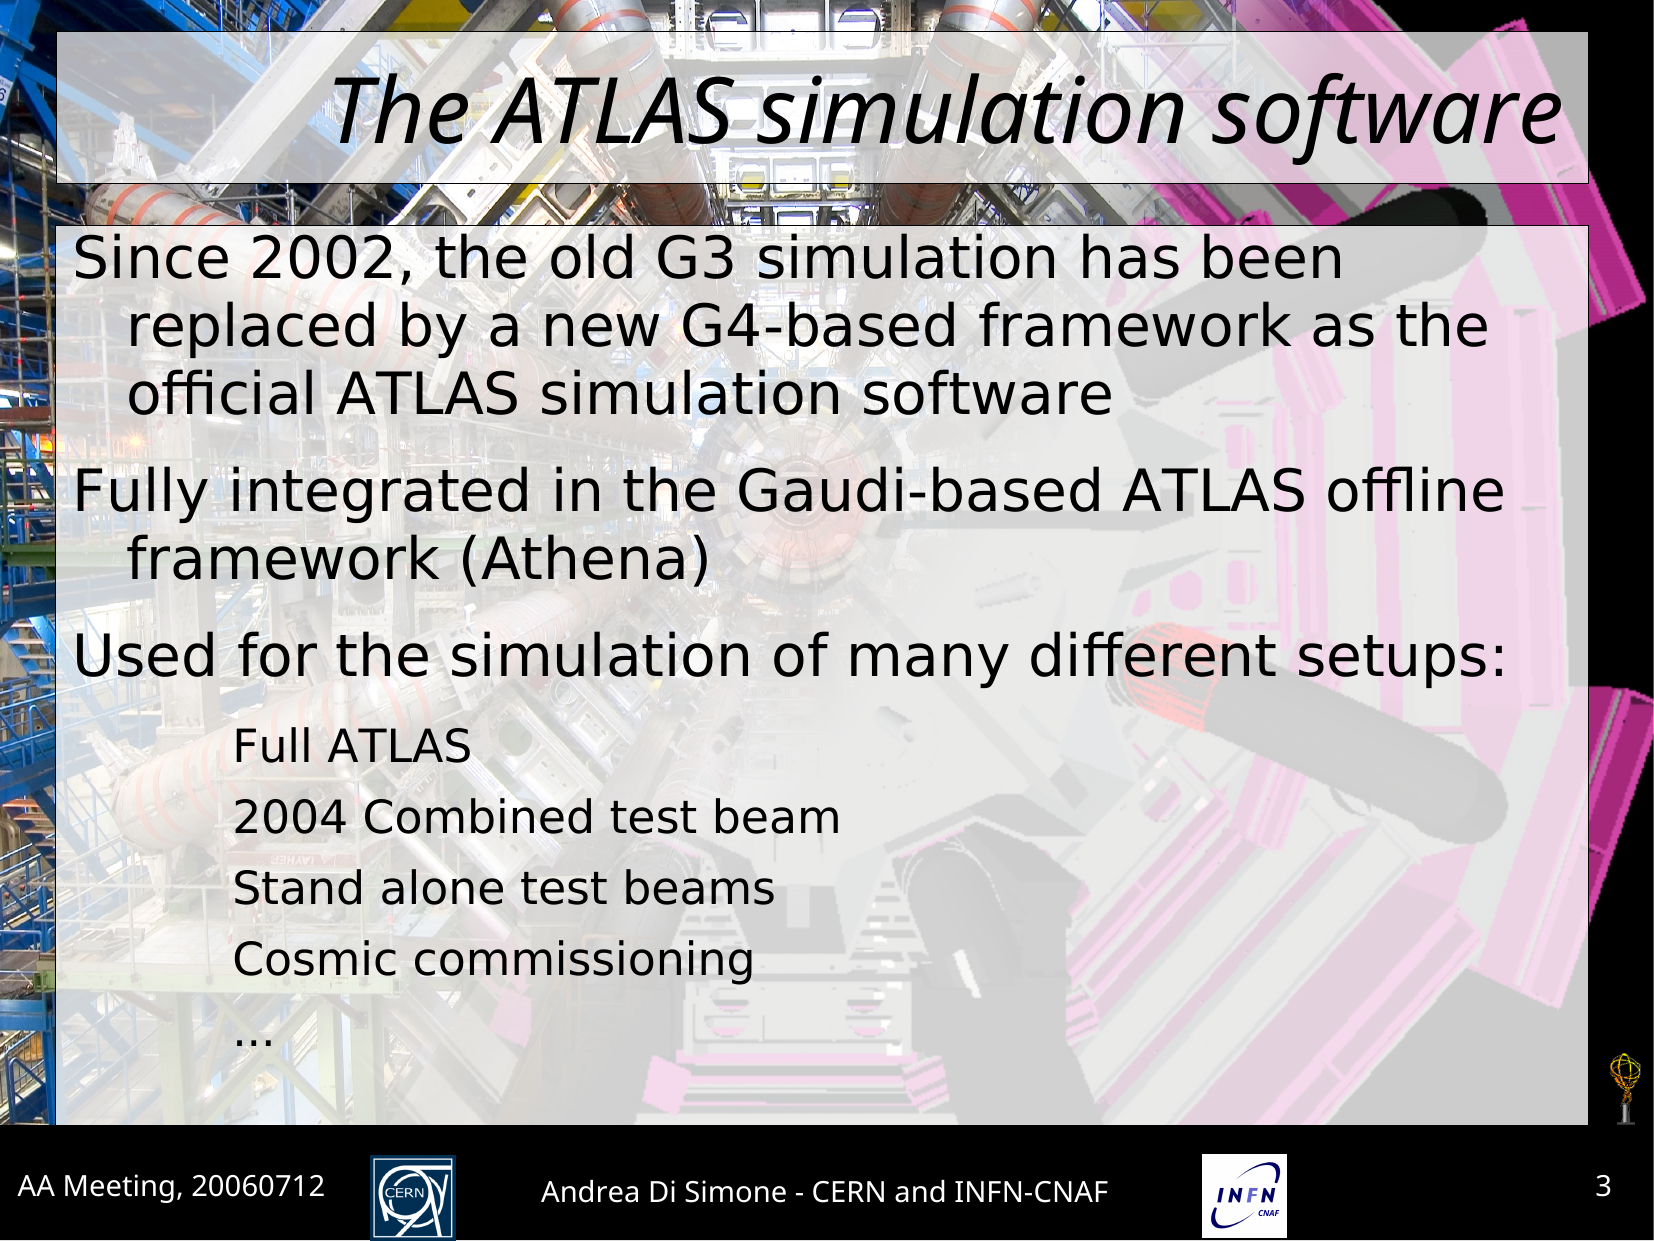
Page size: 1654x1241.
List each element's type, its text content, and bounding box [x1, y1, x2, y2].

list Since 2002, the old G3 simulation has been replaced by a new G4-based framework as the official ATLAS simulation software Fully integrated in the Gaudi-based ATLAS offline framework (Athena) Used for the simulation of many different setups: Full ATLAS 2004 Combined test beam Stand alone test beams Cosmic commissioning ... [55, 225, 1589, 1126]
picture [0, 0, 1654, 1125]
picture [370, 1155, 456, 1241]
title The ATLAS simulation software [56, 31, 1589, 184]
picture [1202, 1154, 1287, 1238]
